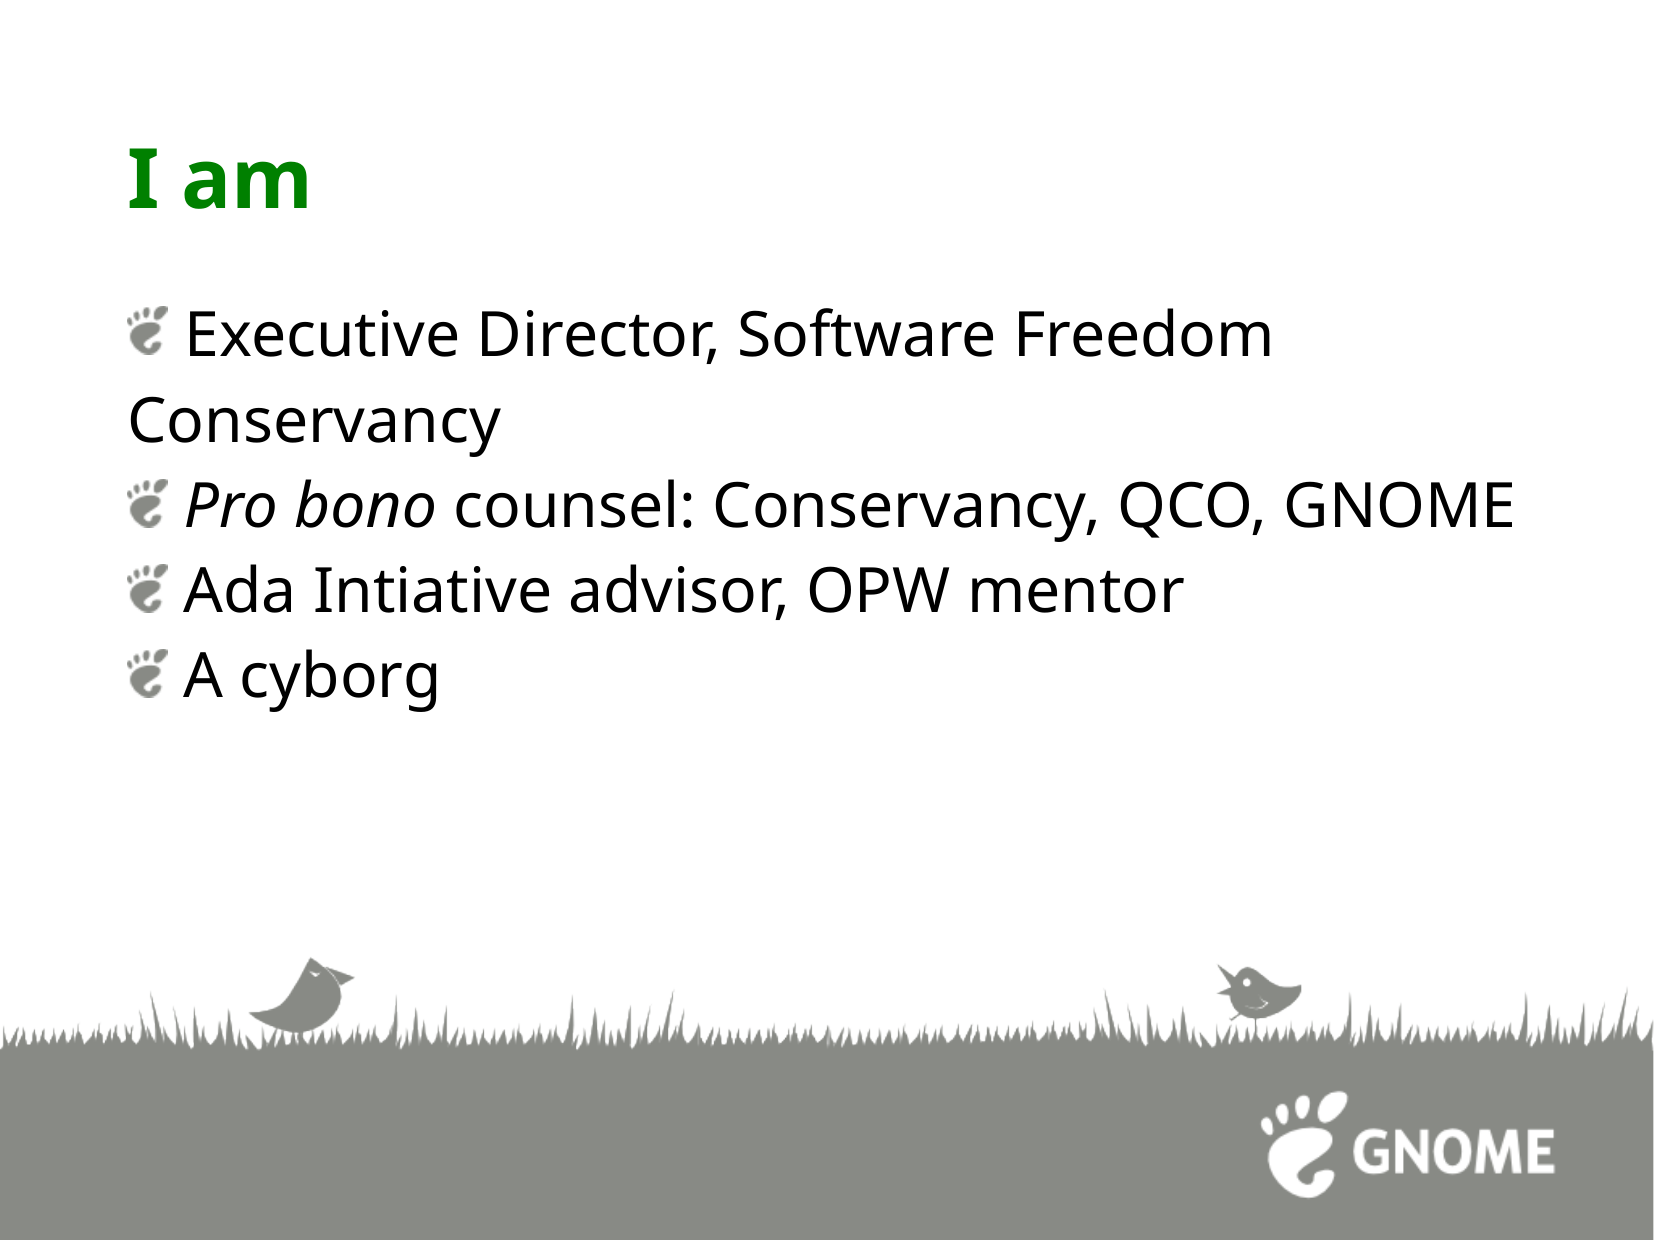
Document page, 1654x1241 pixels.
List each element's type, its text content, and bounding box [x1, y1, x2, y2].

text_box I am [112, 112, 1654, 240]
picture [0, 0, 1654, 1241]
text_box Executive Director, Software Freedom Conservancy Pro bono counsel: Conservancy, QCO, GNOME Ada Intiative advisor, OPW mentor A cyborg [112, 277, 1654, 636]
